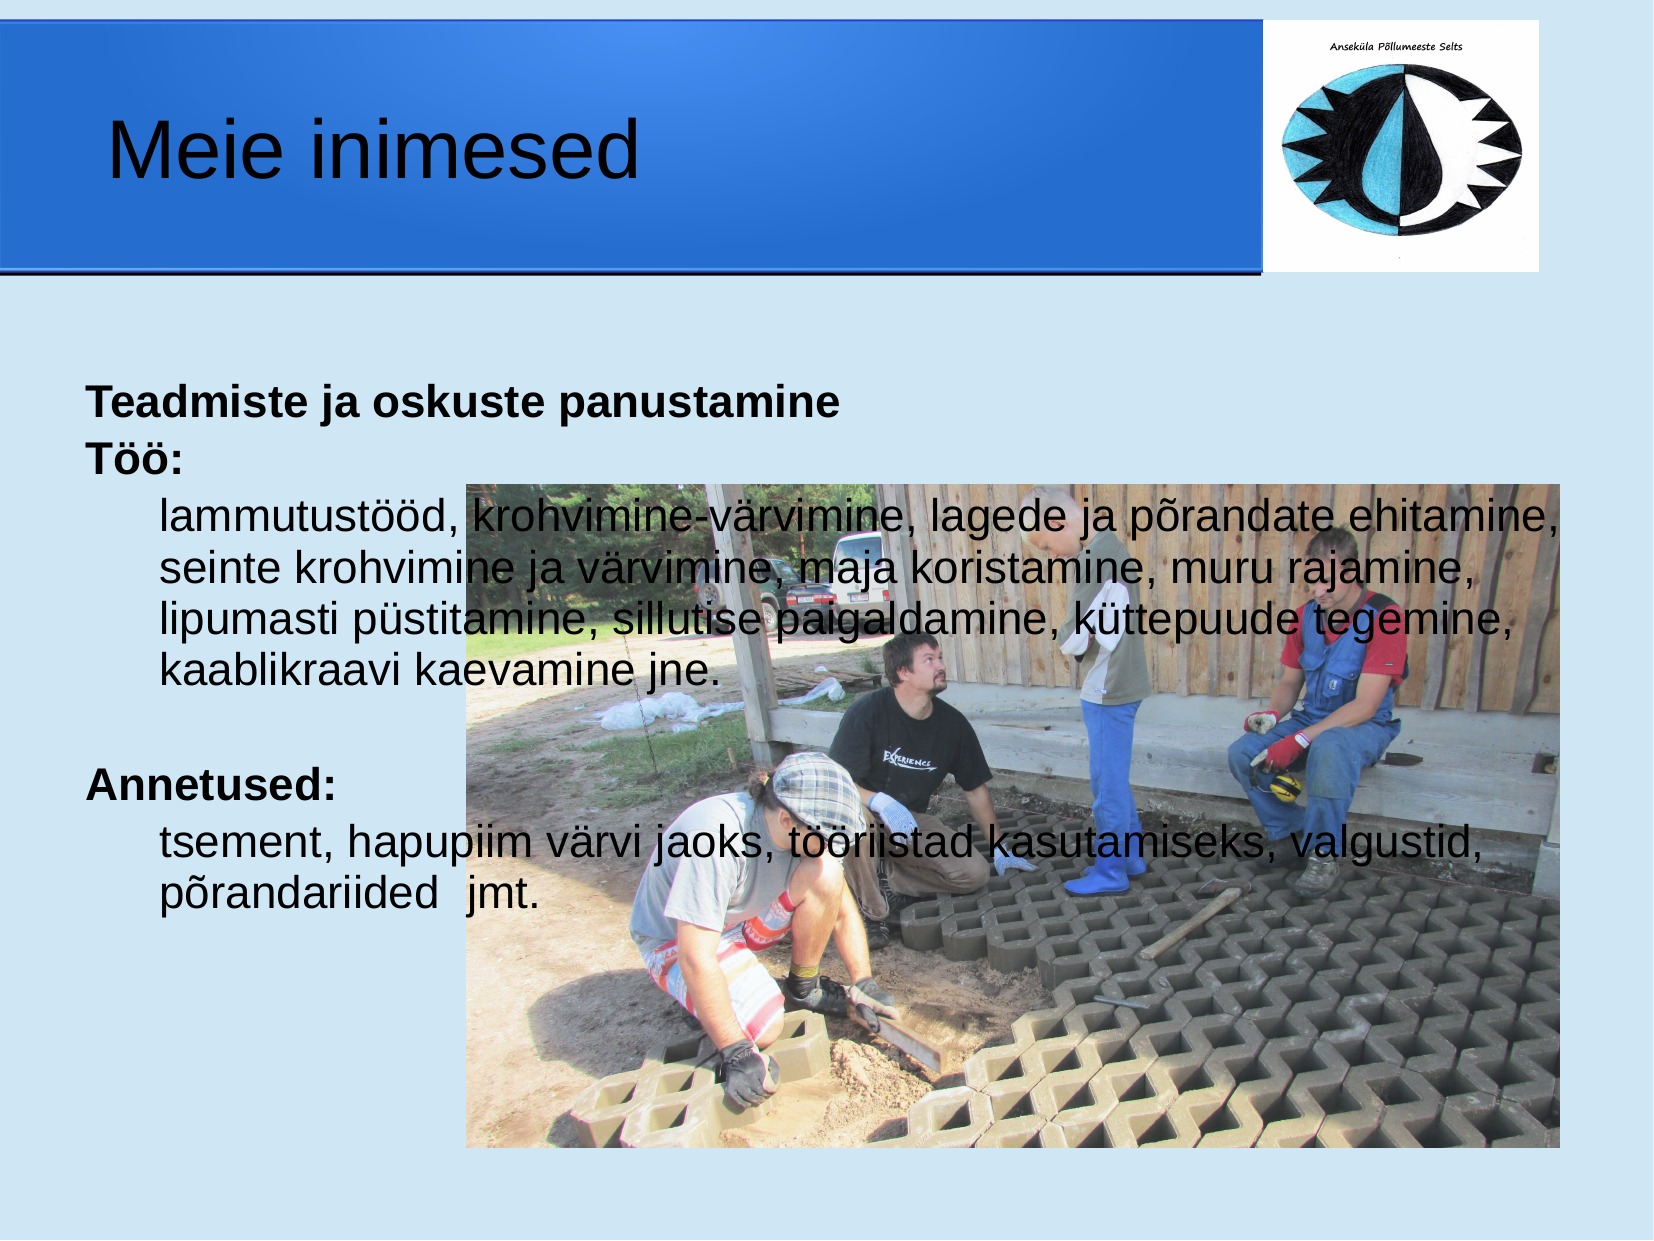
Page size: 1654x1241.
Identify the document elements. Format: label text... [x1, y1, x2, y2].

picture [1263, 20, 1539, 272]
list Teadmiste ja oskuste panustamine Töö: lammutustööd, krohvimine-värvimine, lagede ja põrandate ehitamine, seinte krohvimine ja värvimine, maja koristamine, muru rajamine, lipumasti püstitamine, sillutise paigaldamine, küttepuude tegemine, kaablikraavi kaevamine jne. Annetused: tsement, hapupiim värvi jaoks, tööriistad kasutamiseks, valgustid, põrandariided jmt. [11, 318, 1607, 1193]
title Meie inimesed [82, 47, 1235, 252]
